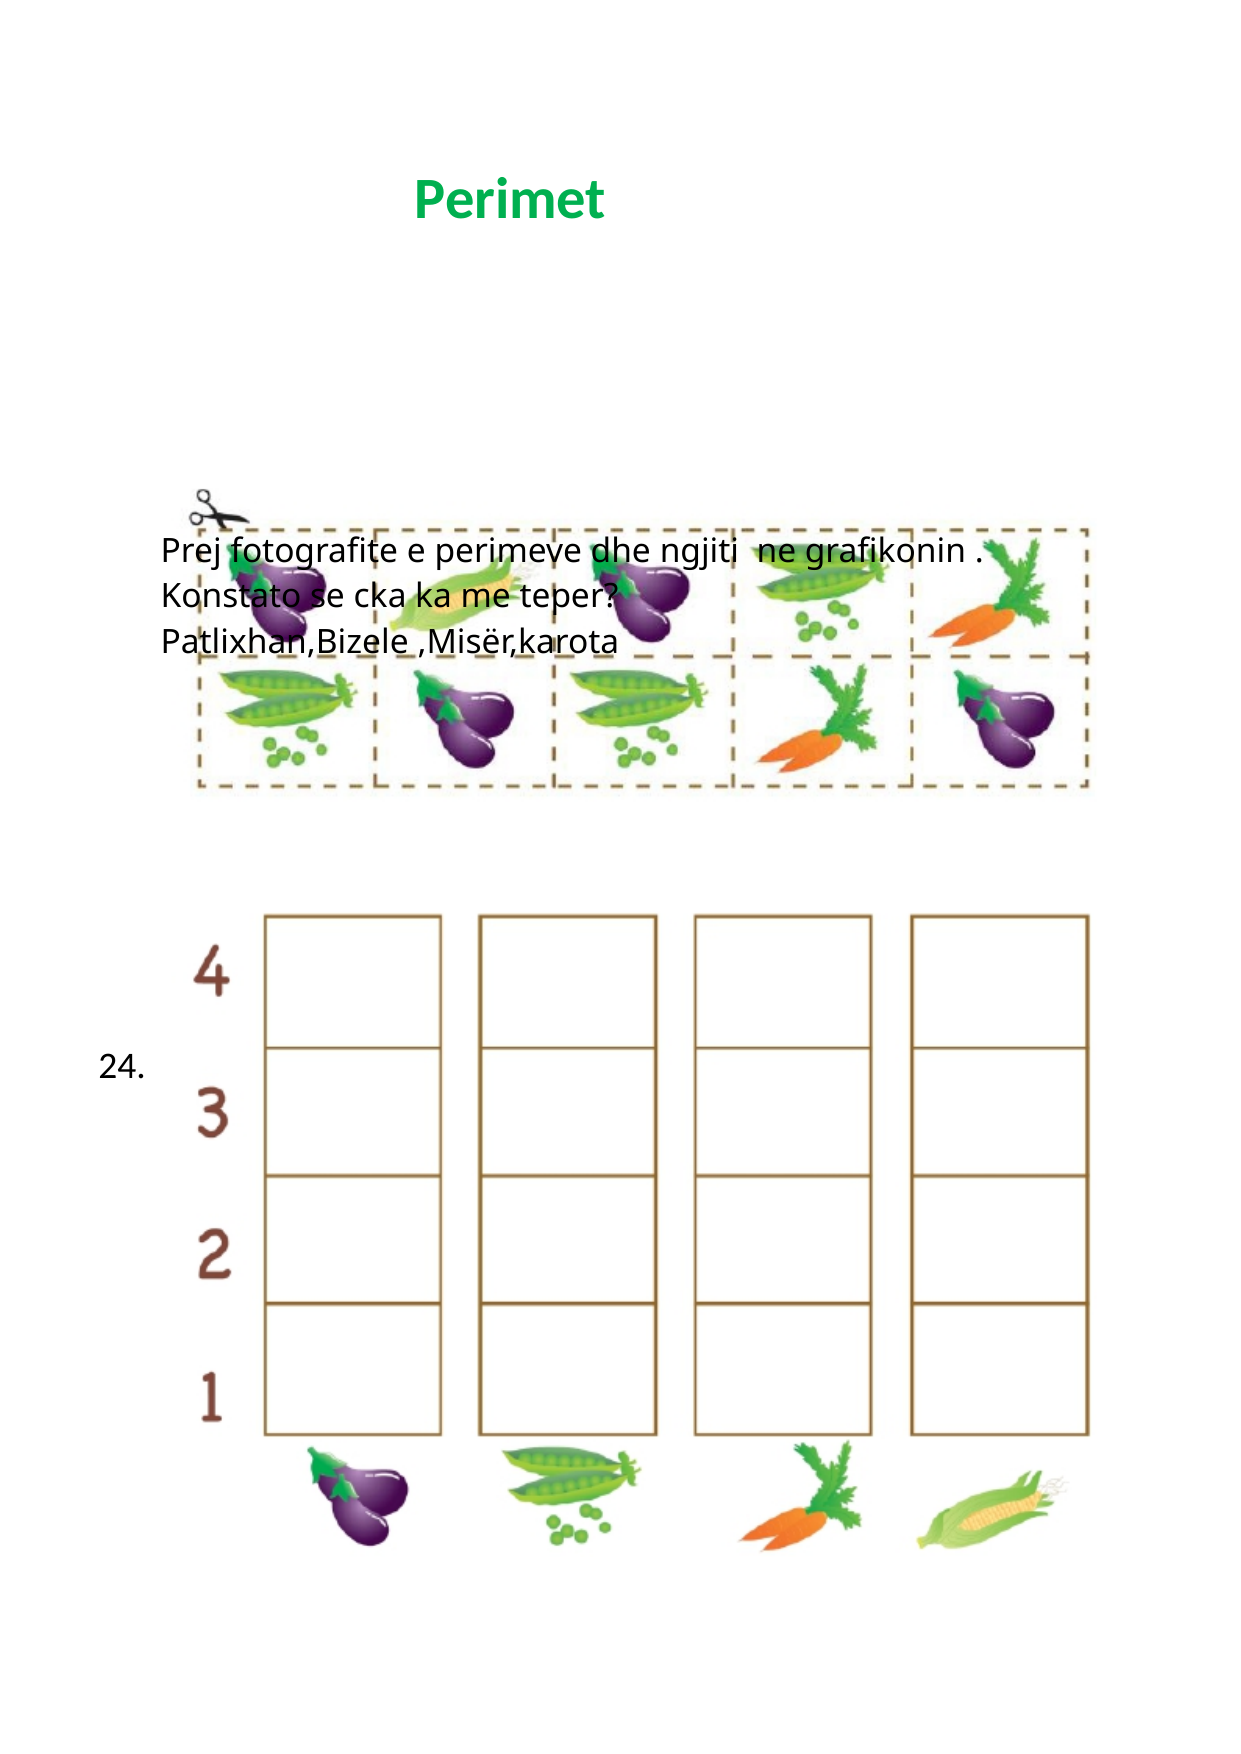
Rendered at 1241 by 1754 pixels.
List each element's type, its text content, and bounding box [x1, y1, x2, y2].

text_box Perimet Prej fotografite e perimeve dhe ngjiti ne grafikonin . Konstato se cka ka me teper?Patlixhan,Bizele ,Misër,karota [145, 166, 1033, 417]
picture [147, 889, 1098, 1557]
picture [147, 477, 1098, 817]
